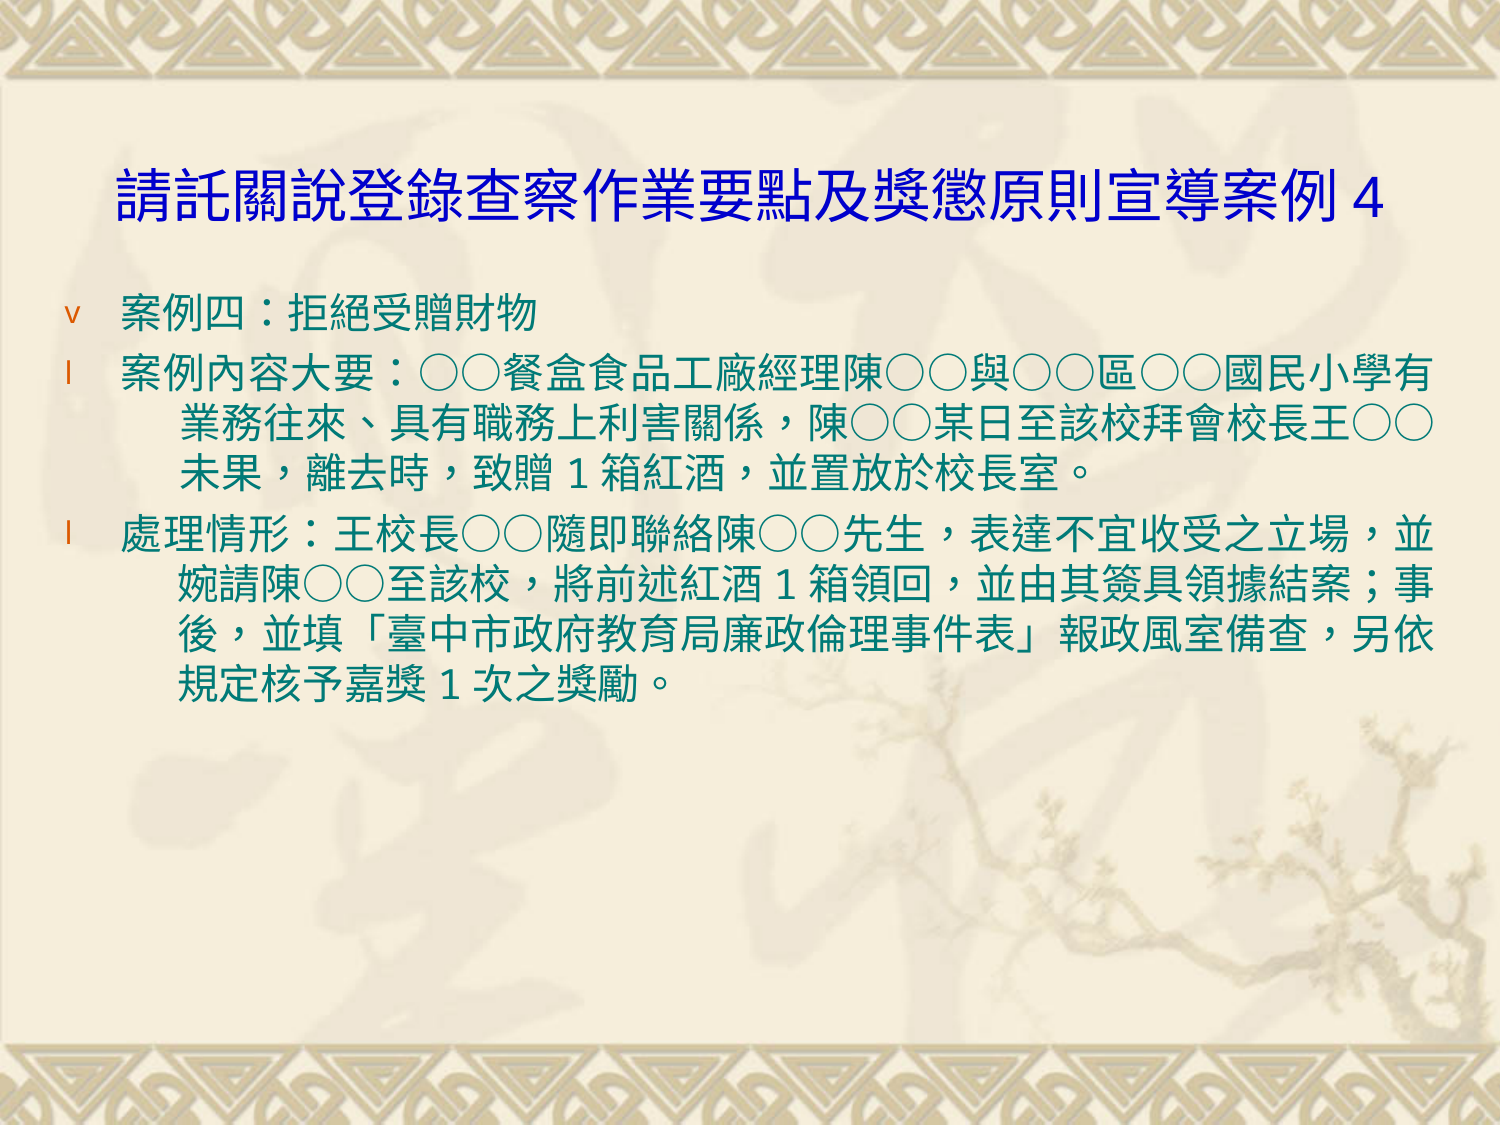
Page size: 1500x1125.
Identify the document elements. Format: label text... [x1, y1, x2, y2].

list 案例四：拒絕受贈財物 案例內容大要：○○餐盒食品工廠經理陳○○與○○區○○國民小學有業務往來、具有職務上利害關係，陳○○某日至該校拜會校長王○○未果，離去時，致贈1箱紅酒，並置放於校長室。 處理情形：王校長○○隨即聯絡陳○○先生，表達不宜收受之立場，並婉請陳○○至該校，將前述紅酒1箱領回，並由其簽具領據結案；事後，並填「臺中市政府教育局廉政倫理事件表」報政風室備查，另依規定核予嘉獎1次之獎勵。 [49, 278, 1451, 1001]
title 請託關說登錄查察作業要點及獎懲原則宣導案例4 [49, 99, 1451, 278]
